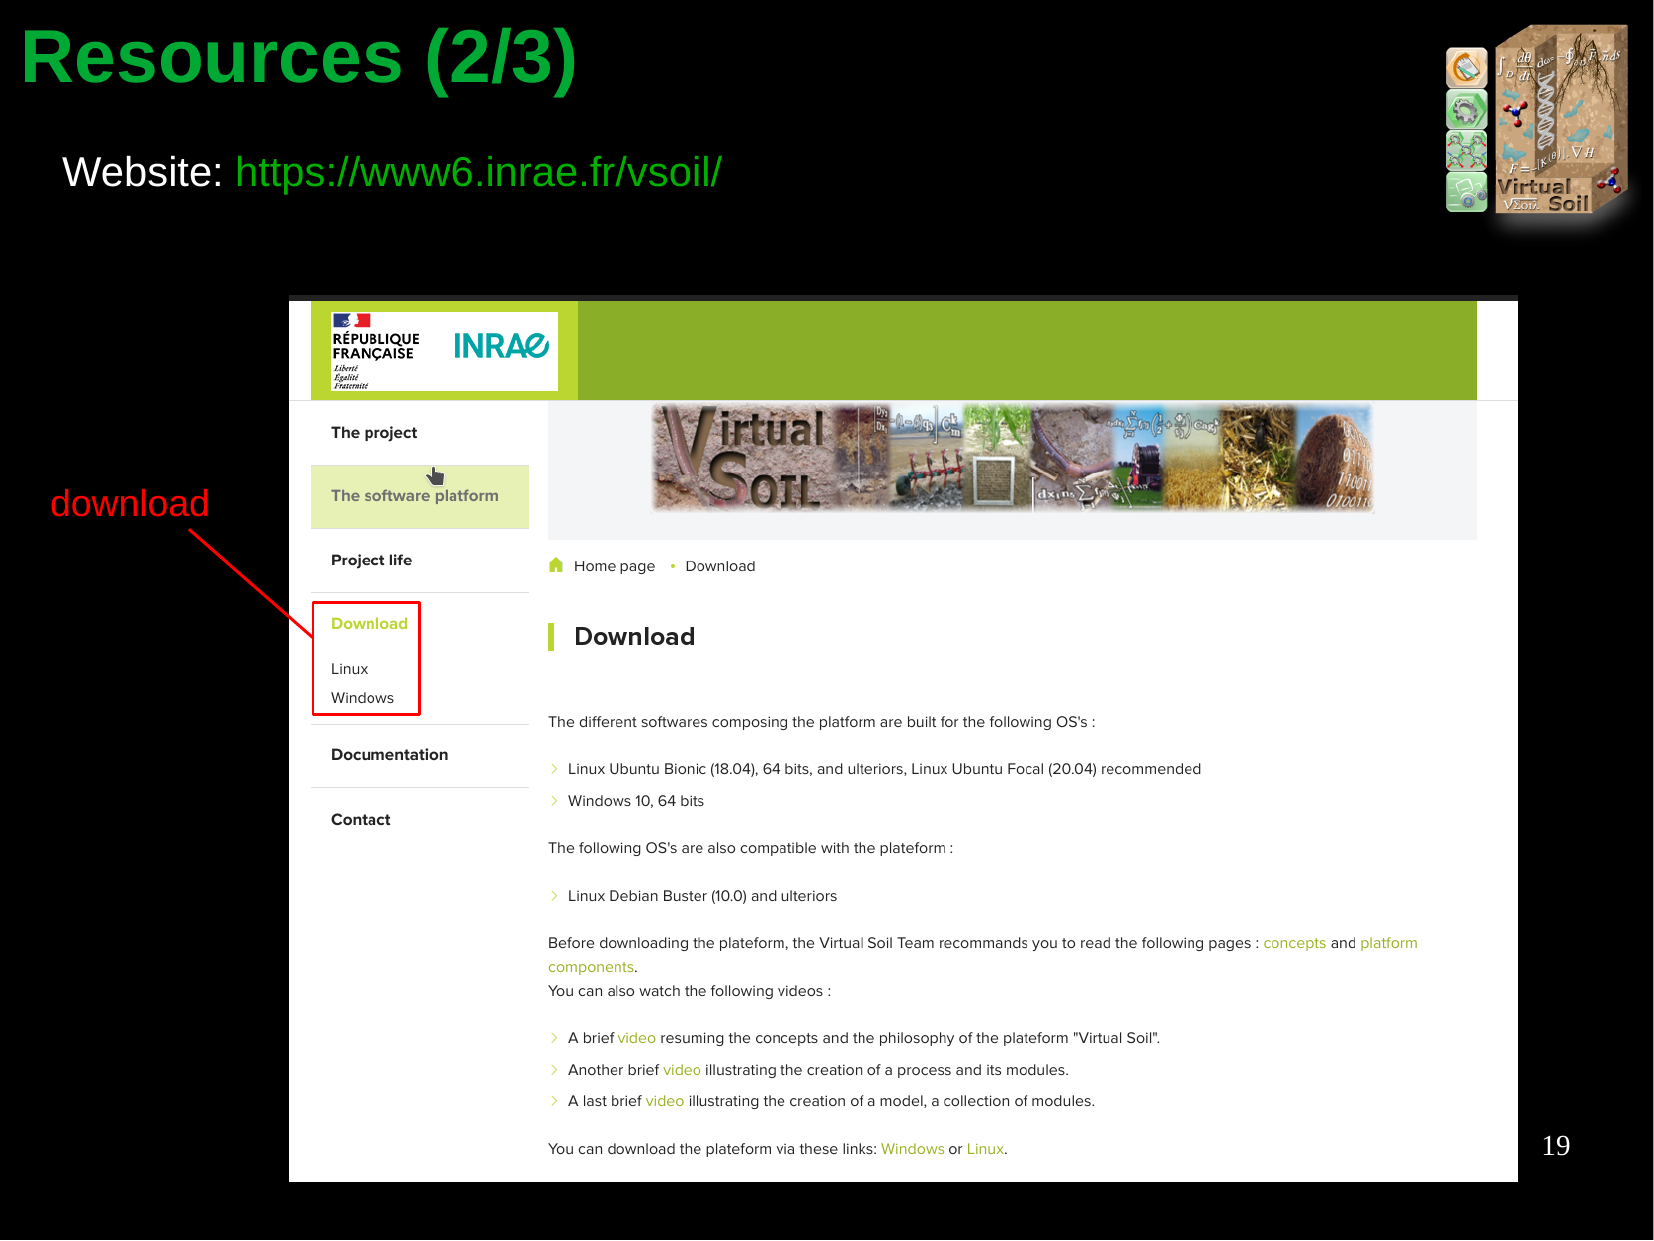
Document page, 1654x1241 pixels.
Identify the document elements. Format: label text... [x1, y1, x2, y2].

picture [314, 604, 418, 713]
picture [289, 295, 1518, 1182]
text_box Website: https://www6.inrae.fr/vsoil/ [47, 141, 1158, 204]
picture [1409, 0, 1642, 260]
text_box download [35, 474, 266, 532]
text_box Resources (2/3) [5, 7, 1359, 107]
